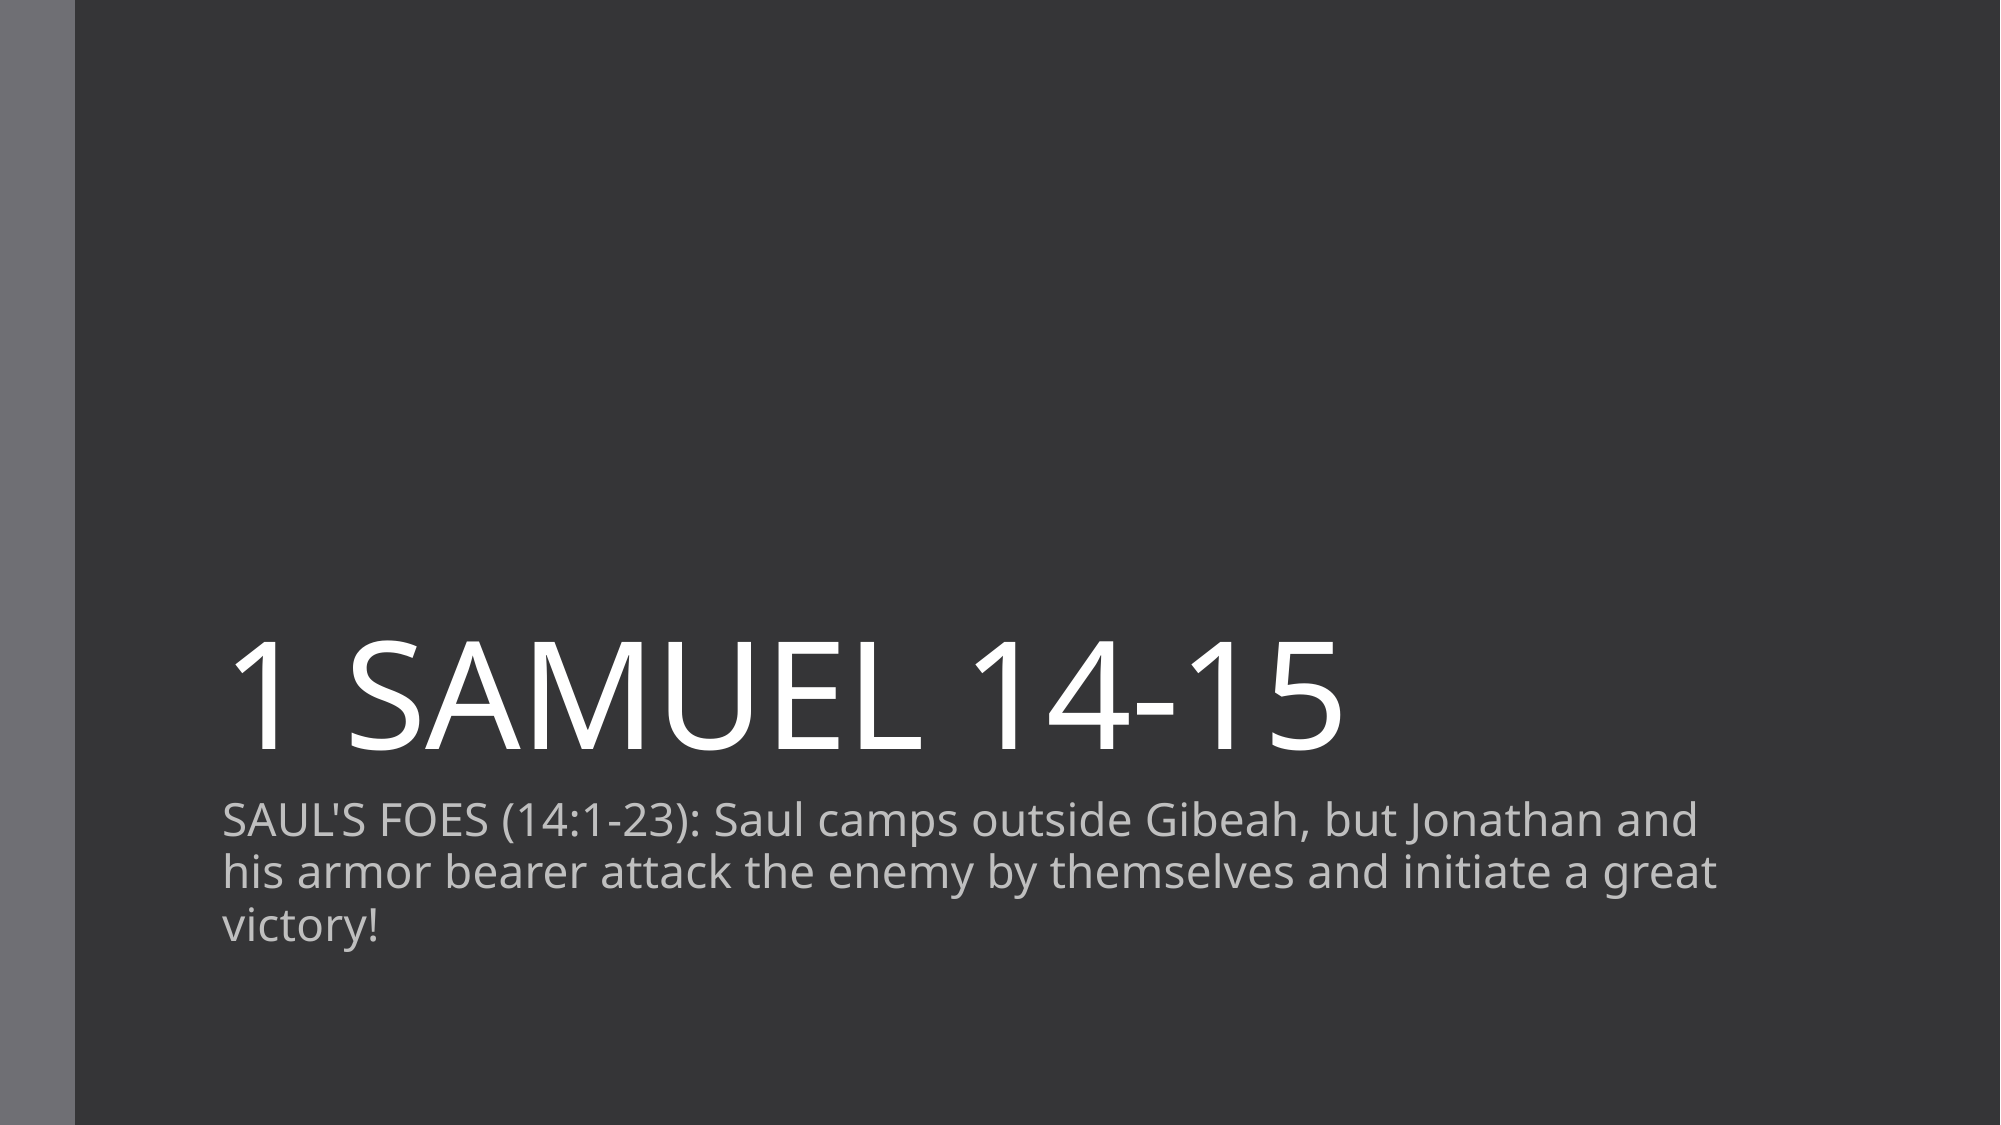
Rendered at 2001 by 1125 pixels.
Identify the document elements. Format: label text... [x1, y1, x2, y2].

title 1 SAMUEL 14-15 [206, 124, 1752, 787]
subtitle SAUL'S FOES (14:1-23): Saul camps outside Gibeah, but Jonathan and his armor bearer attack the enemy by themselves and initiate a great victory! [206, 787, 1752, 1066]
